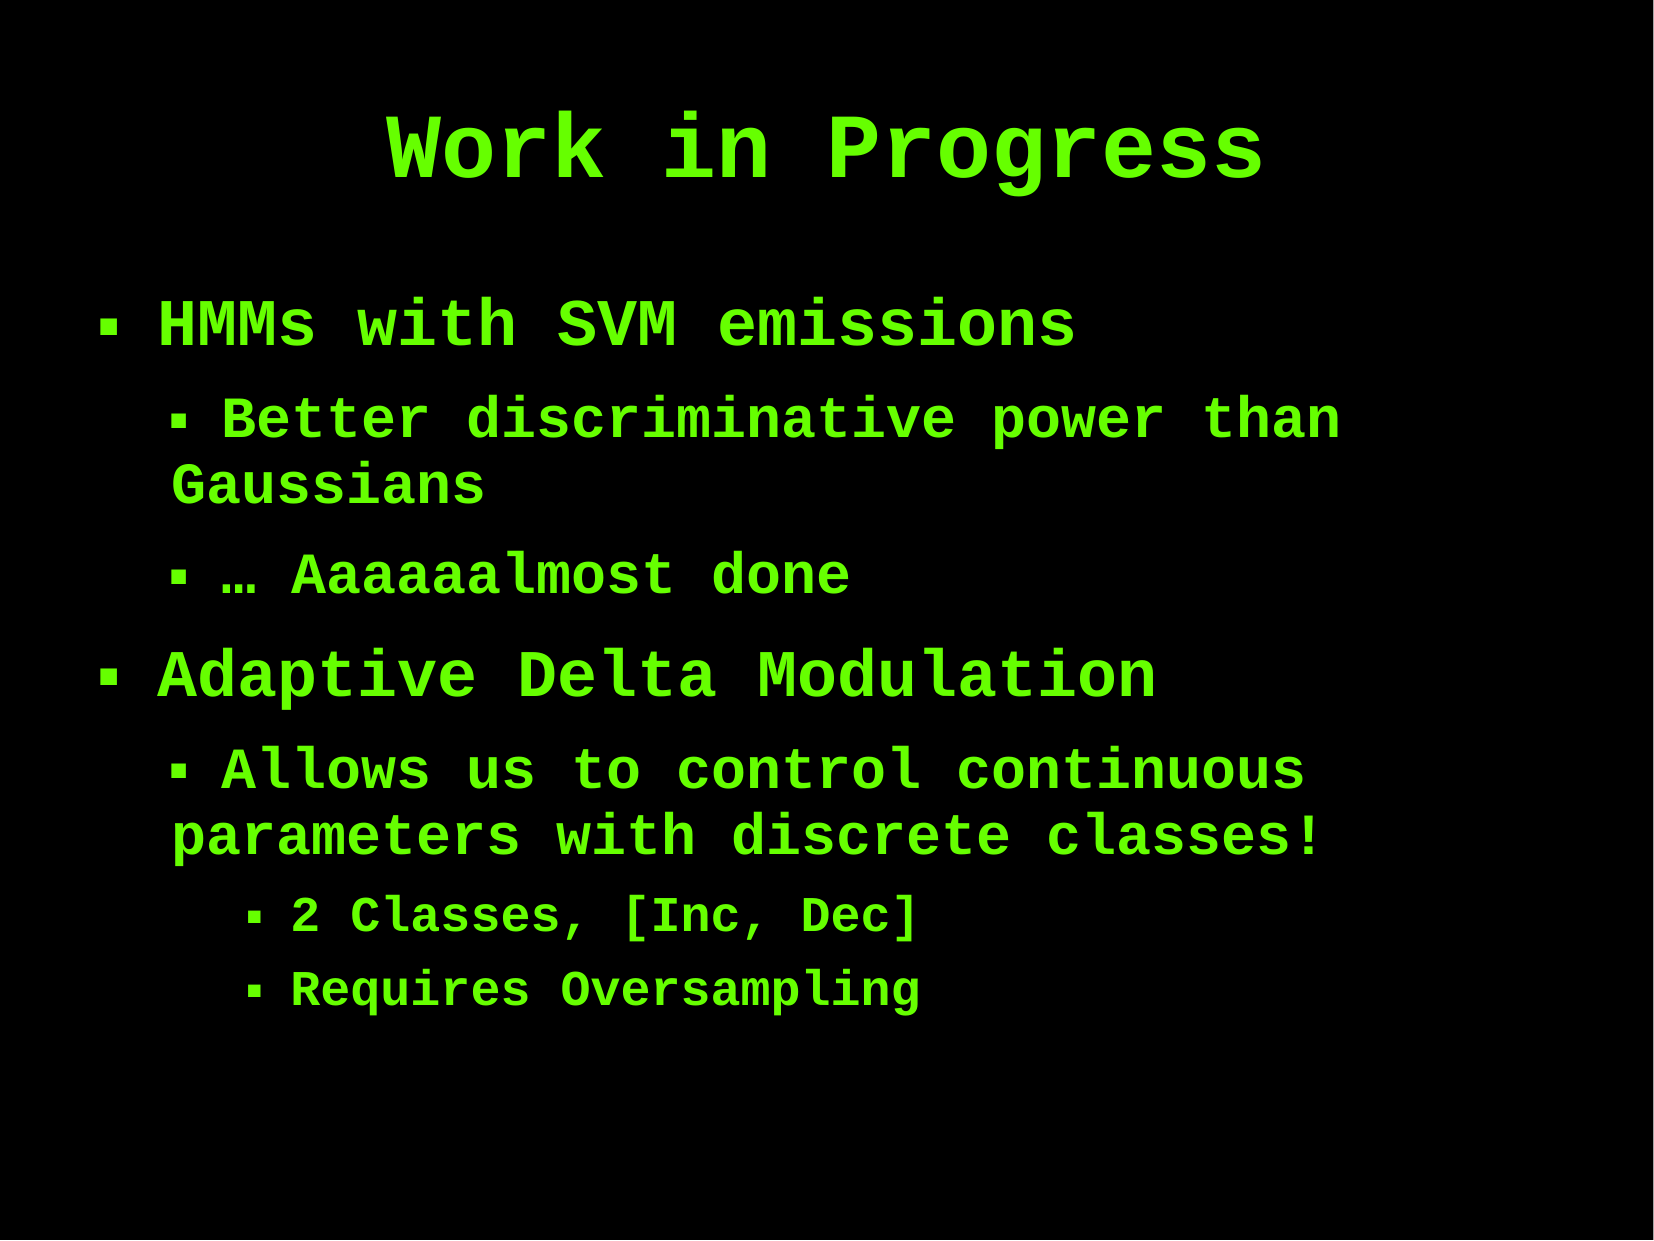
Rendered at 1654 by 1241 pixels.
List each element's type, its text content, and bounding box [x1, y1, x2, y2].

title Work in Progress [82, 49, 1571, 257]
list HMMs with SVM emissions Better discriminative power than Gaussians … Aaaaaalmost done Adaptive Delta Modulation Allows us to control continuous parameters with discrete classes! 2 Classes, [Inc, Dec] Requires Oversampling [82, 290, 1571, 1170]
